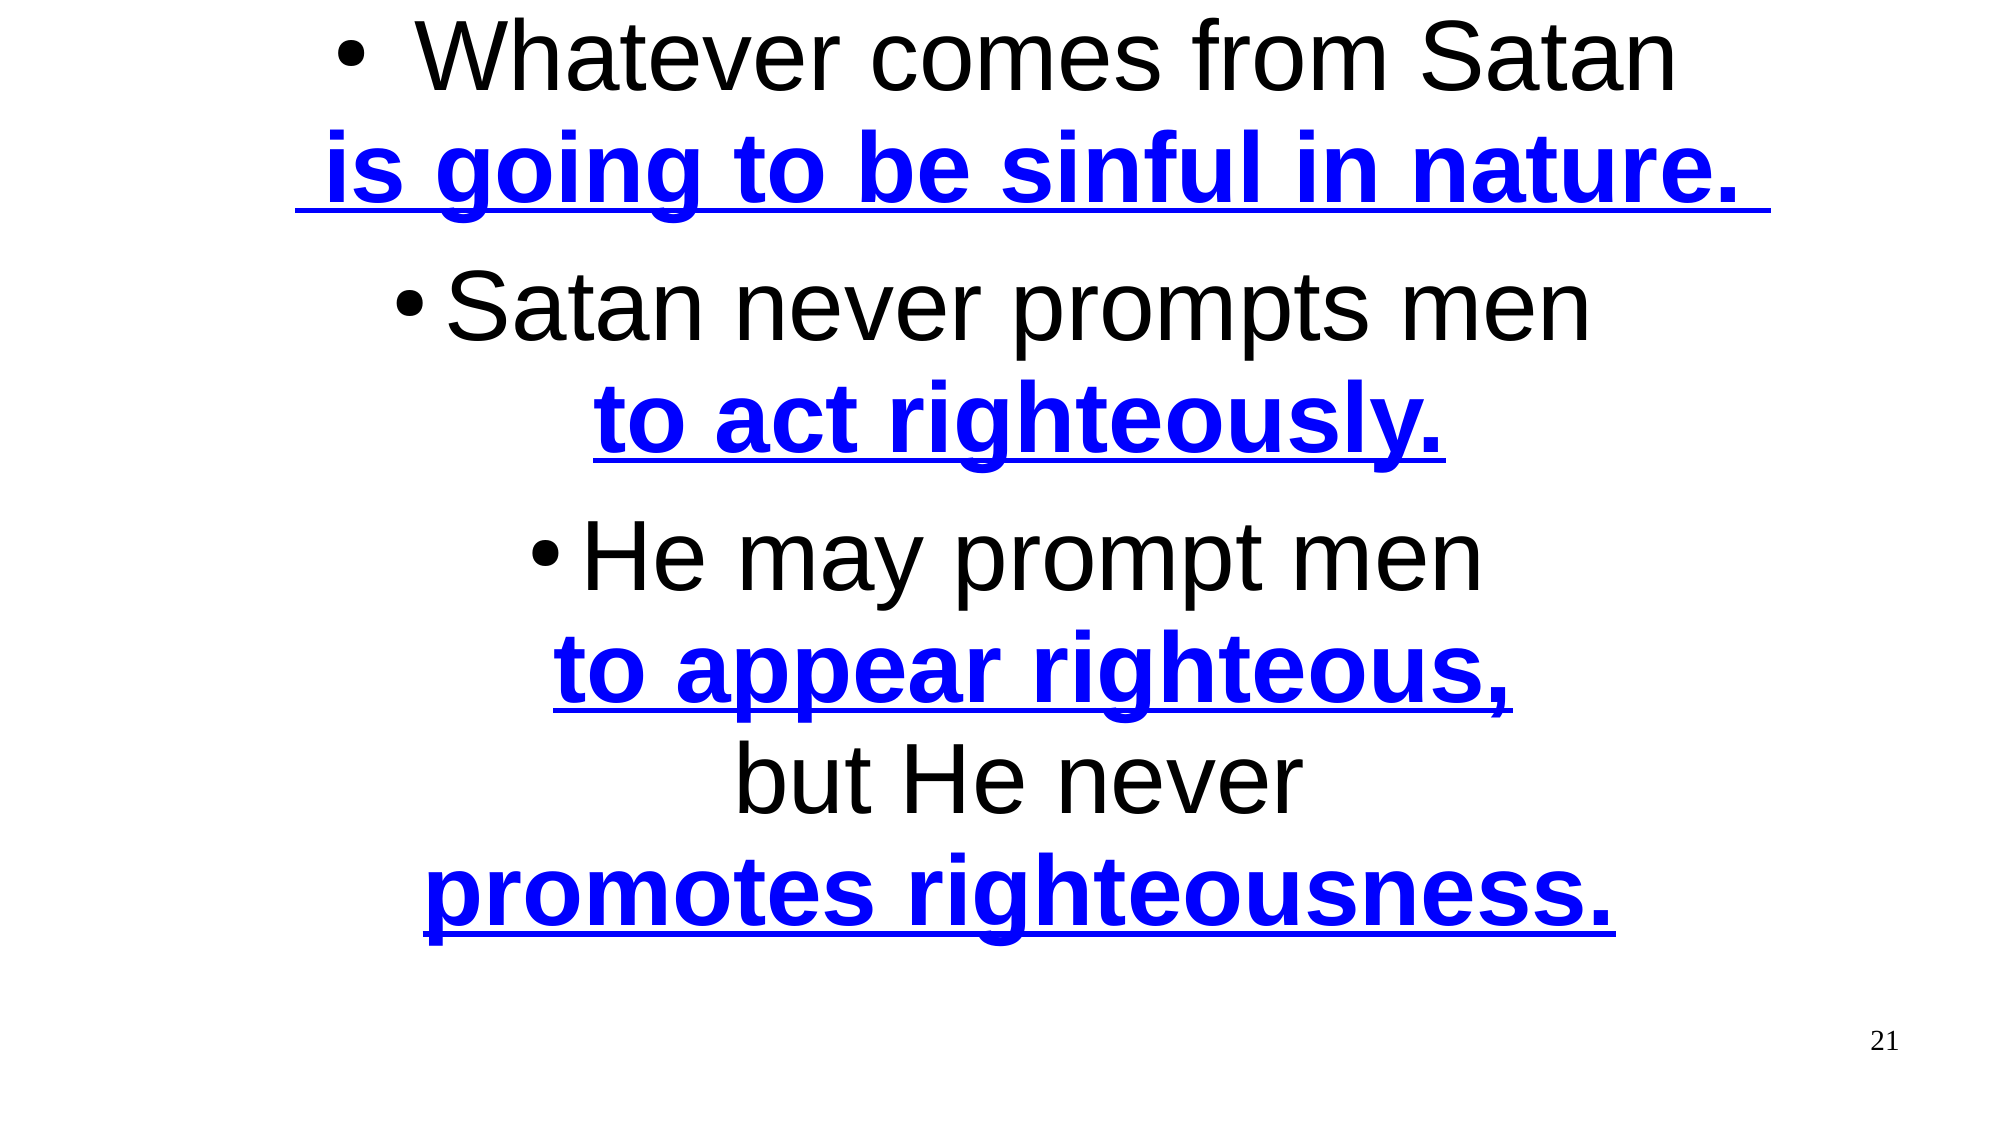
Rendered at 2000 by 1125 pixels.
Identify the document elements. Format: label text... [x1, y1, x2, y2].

list Whatever comes from Satan is going to be sinful in nature. Satan never prompts men to act righteously. He may prompt men to appear righteous, but He never promotes righteousness. [0, 0, 1996, 1123]
